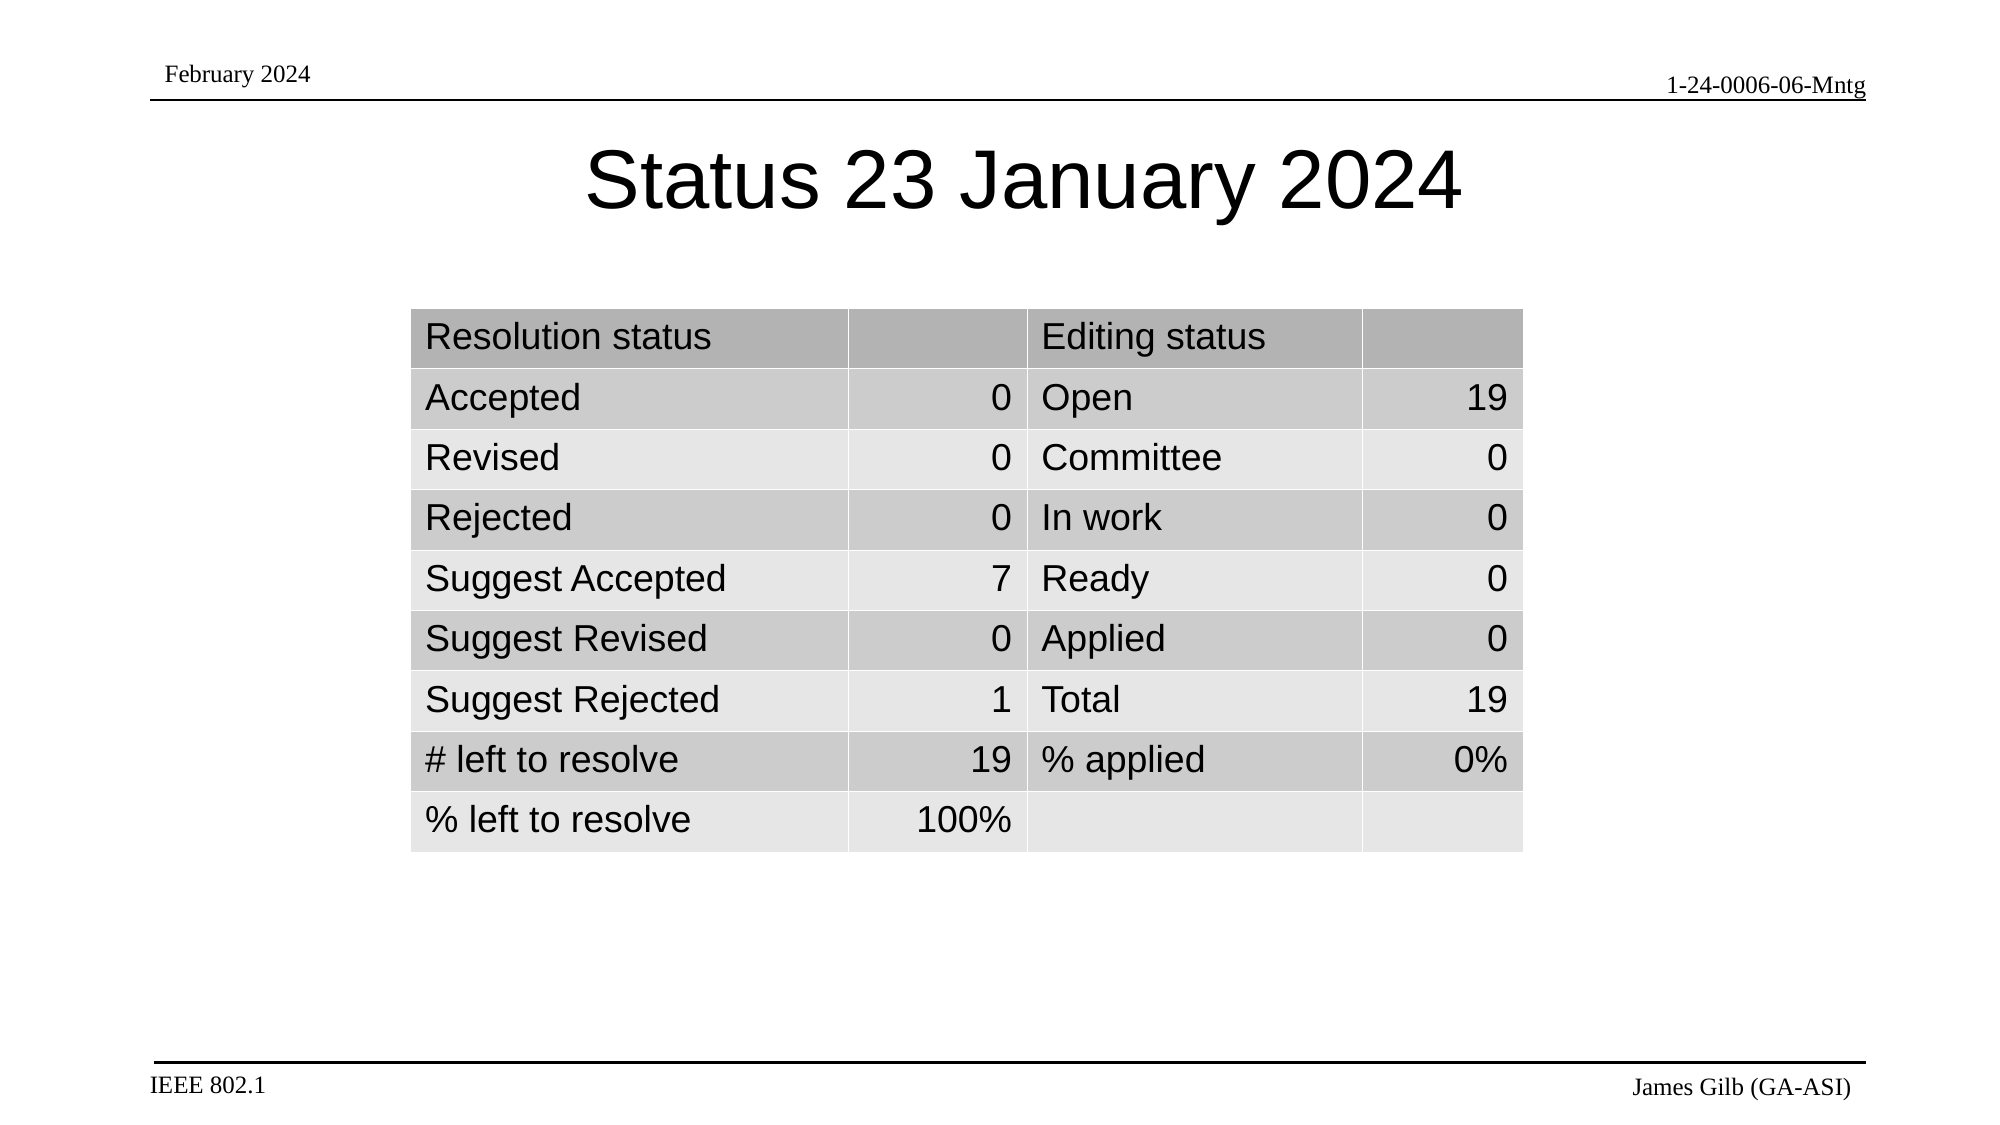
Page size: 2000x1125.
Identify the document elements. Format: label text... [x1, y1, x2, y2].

title Status 23 January 2024 [149, 112, 1900, 238]
table_cell 0 [1363, 430, 1523, 489]
table_header Editing status [1028, 309, 1362, 368]
table_cell # left to resolve [411, 732, 848, 791]
table_cell Revised [411, 430, 848, 489]
table_cell [1028, 792, 1362, 852]
table_cell % applied [1028, 732, 1362, 791]
table_cell 0 [1363, 551, 1523, 610]
table_cell In work [1028, 490, 1362, 550]
table_cell Suggest Rejected [411, 671, 848, 731]
table_cell 0 [849, 490, 1027, 550]
table_cell % left to resolve [411, 792, 848, 852]
table_cell 7 [849, 551, 1027, 610]
table_header [1363, 309, 1523, 368]
table_cell Total [1028, 671, 1362, 731]
table_cell 0 [849, 369, 1027, 429]
table_cell Suggest Revised [411, 611, 848, 670]
table_cell 100% [849, 792, 1027, 852]
table_cell 0 [849, 611, 1027, 670]
table_cell 19 [849, 732, 1027, 791]
table_cell 0 [1363, 611, 1523, 670]
table_cell 0 [1363, 490, 1523, 550]
table_cell 0 [849, 430, 1027, 489]
table_cell 1 [849, 671, 1027, 731]
table_cell 19 [1363, 369, 1523, 429]
table_cell Rejected [411, 490, 848, 550]
table_cell Applied [1028, 611, 1362, 670]
table_header Resolution status [411, 309, 848, 368]
table_header [849, 309, 1027, 368]
table_cell Committee [1028, 430, 1362, 489]
table_cell 0% [1363, 732, 1523, 791]
table_cell Ready [1028, 551, 1362, 610]
table_cell 19 [1363, 671, 1523, 731]
table_cell [1363, 792, 1523, 852]
table_cell Suggest Accepted [411, 551, 848, 610]
table_cell Accepted [411, 369, 848, 429]
table_cell Open [1028, 369, 1362, 429]
